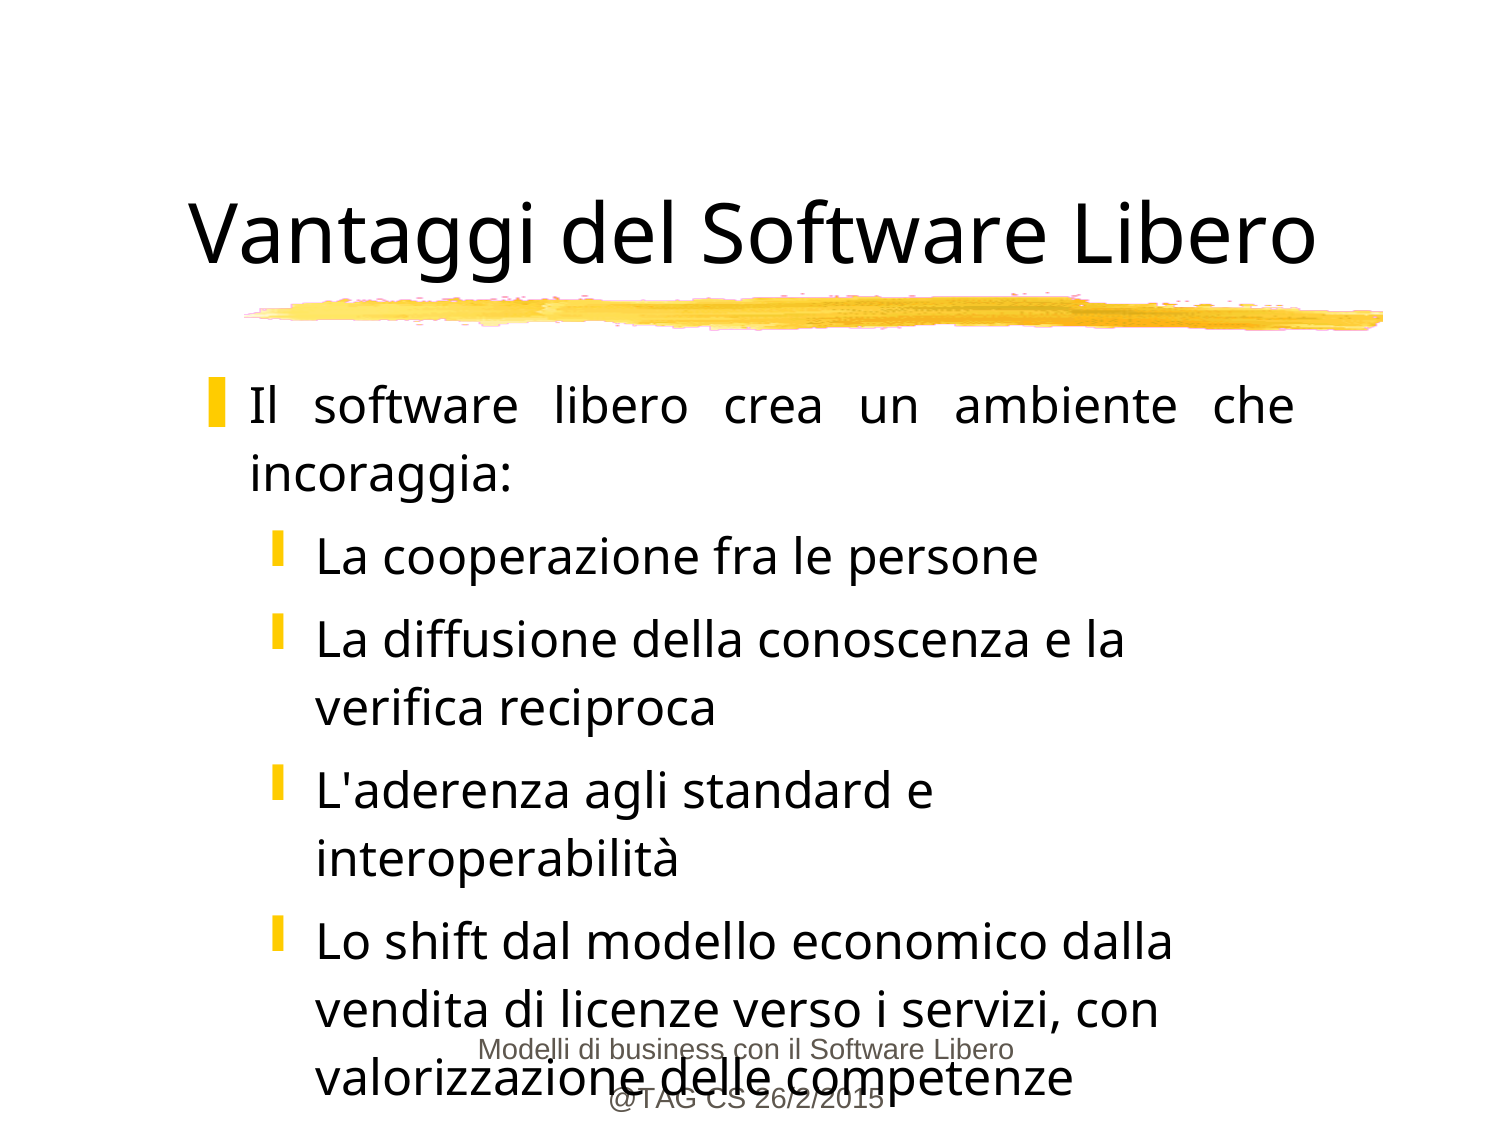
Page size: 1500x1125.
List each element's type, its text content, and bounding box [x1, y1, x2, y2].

title Vantaggi del Software Libero [174, 118, 1418, 350]
list Il software libero crea un ambiente che incoraggia: La cooperazione fra le persone La diffusione della conoscenza e la verifica reciproca L'aderenza agli standard e interoperabilità Lo shift dal modello economico dalla vendita di licenze verso i servizi, con valorizzazione delle competenze [181, 362, 1312, 1021]
